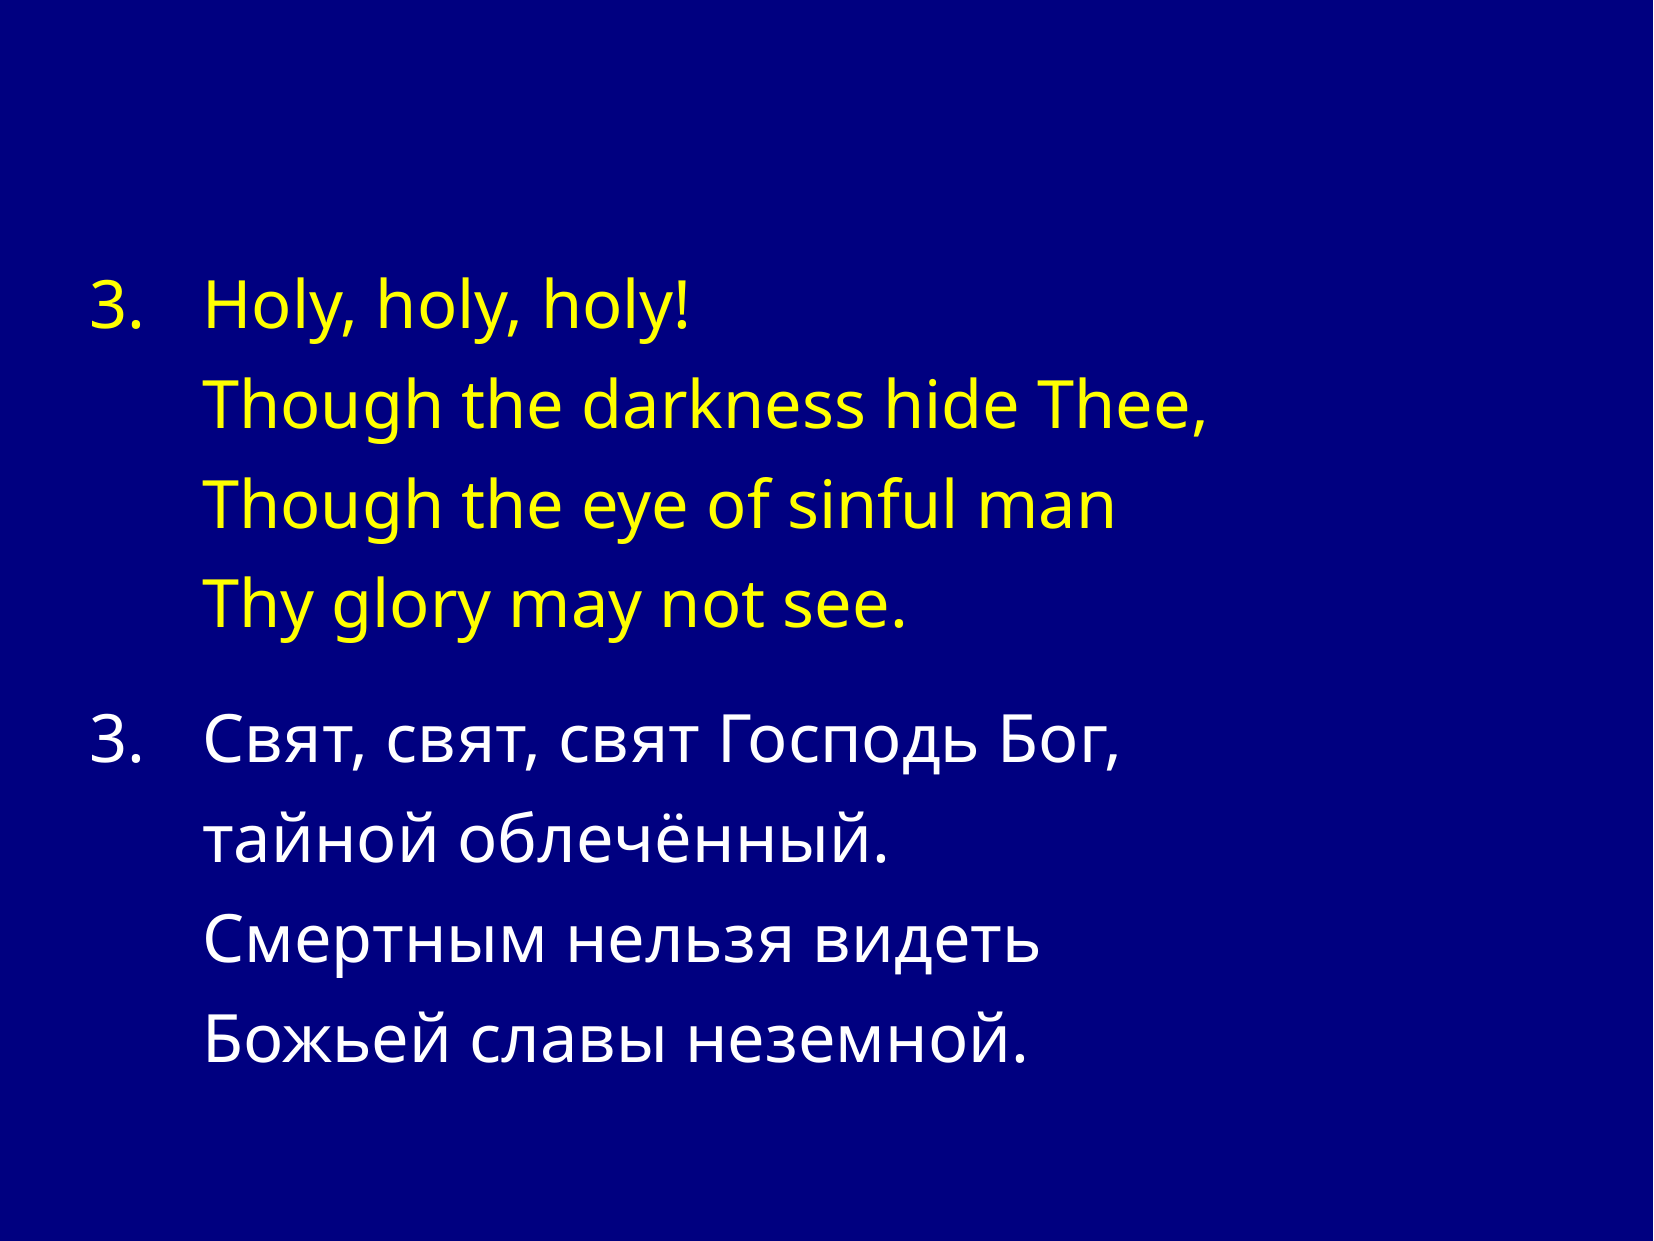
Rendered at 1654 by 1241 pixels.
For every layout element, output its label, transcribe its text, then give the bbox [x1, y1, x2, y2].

text_box 3. Holy, holy, holy! Though the darkness hide Thee, Though the eye of sinful man Thy glory may not see. [75, 150, 1576, 638]
text_box 3. Свят, свят, свят Господь Бог, тайной облечённый. Смертным нельзя видеть Божьей славы неземной. [75, 675, 1576, 1163]
